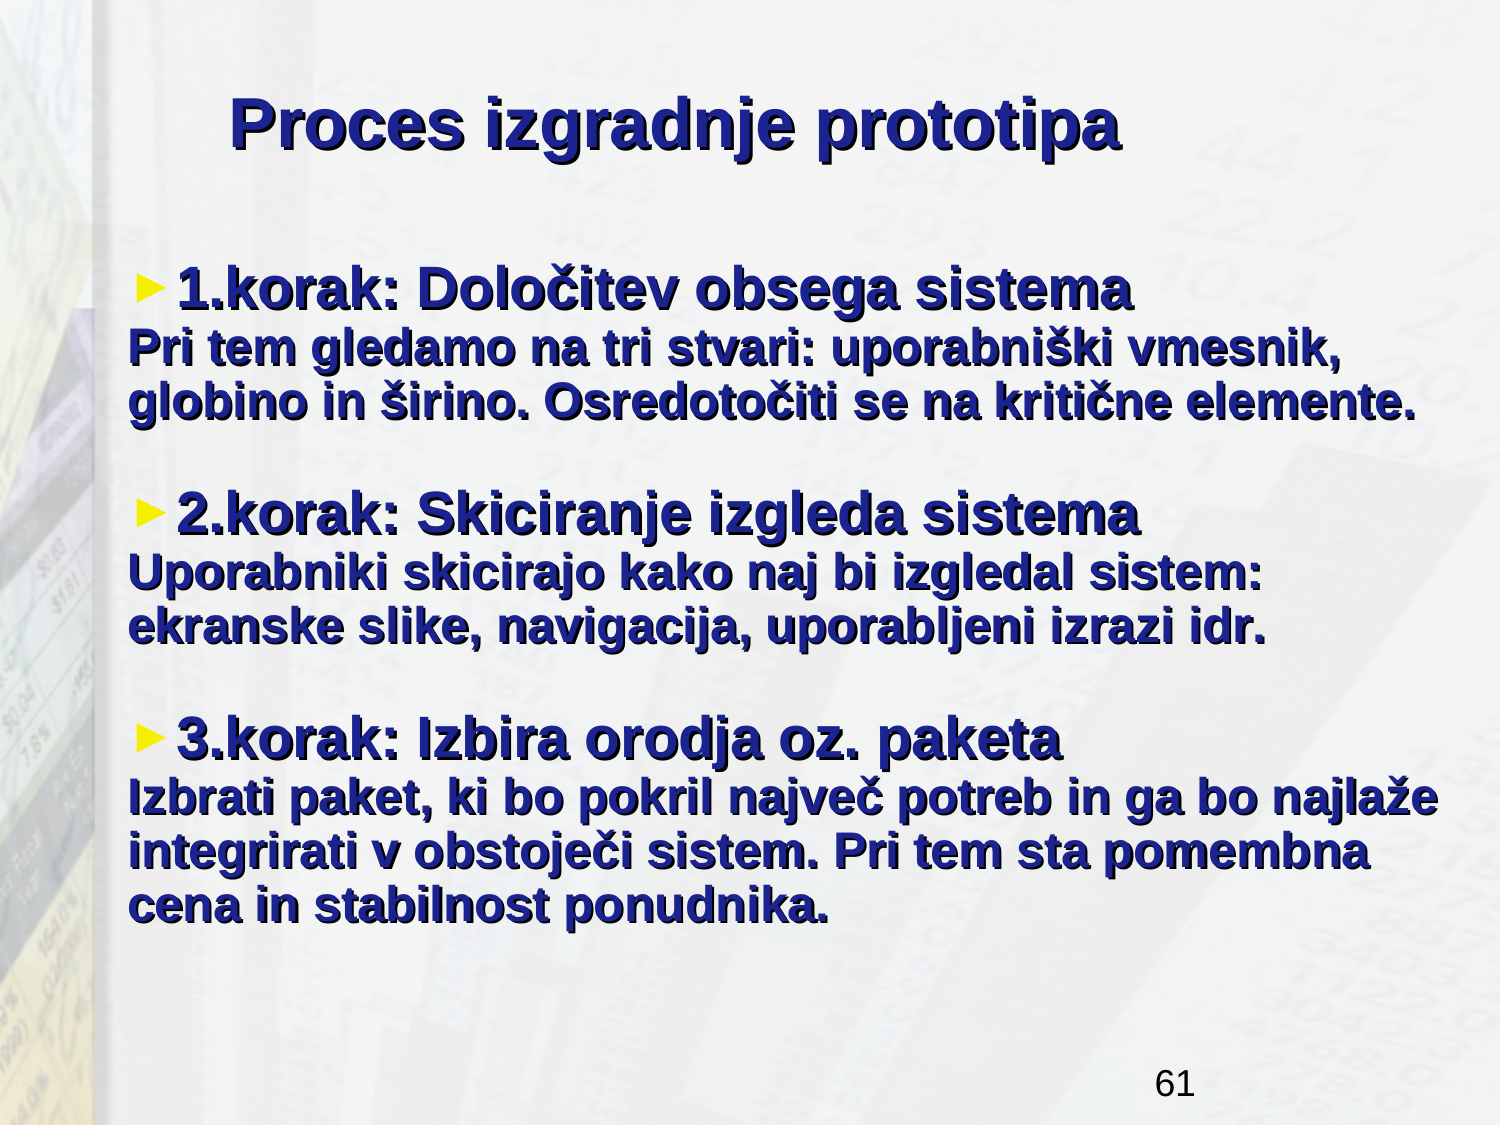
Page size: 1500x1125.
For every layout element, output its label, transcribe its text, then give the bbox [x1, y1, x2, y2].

picture [0, 0, 1500, 1125]
title Proces izgradnje prototipa [0, 24, 1351, 213]
list 1.korak: Določitev obsega sistema Pri tem gledamo na tri stvari: uporabniški vmesnik, globino in širino. Osredotočiti se na kritične elemente. 2.korak: Skiciranje izgleda sistema Uporabniki skicirajo kako naj bi izgledal sistem: ekranske slike, navigacija, uporabljeni izrazi idr. 3.korak: Izbira orodja oz. paketa Izbrati paket, ki bo pokril največ potreb in ga bo najlaže integrirati v obstoječi sistem. Pri tem sta pomembna cena in stabilnost ponudnika. [112, 249, 1460, 1066]
